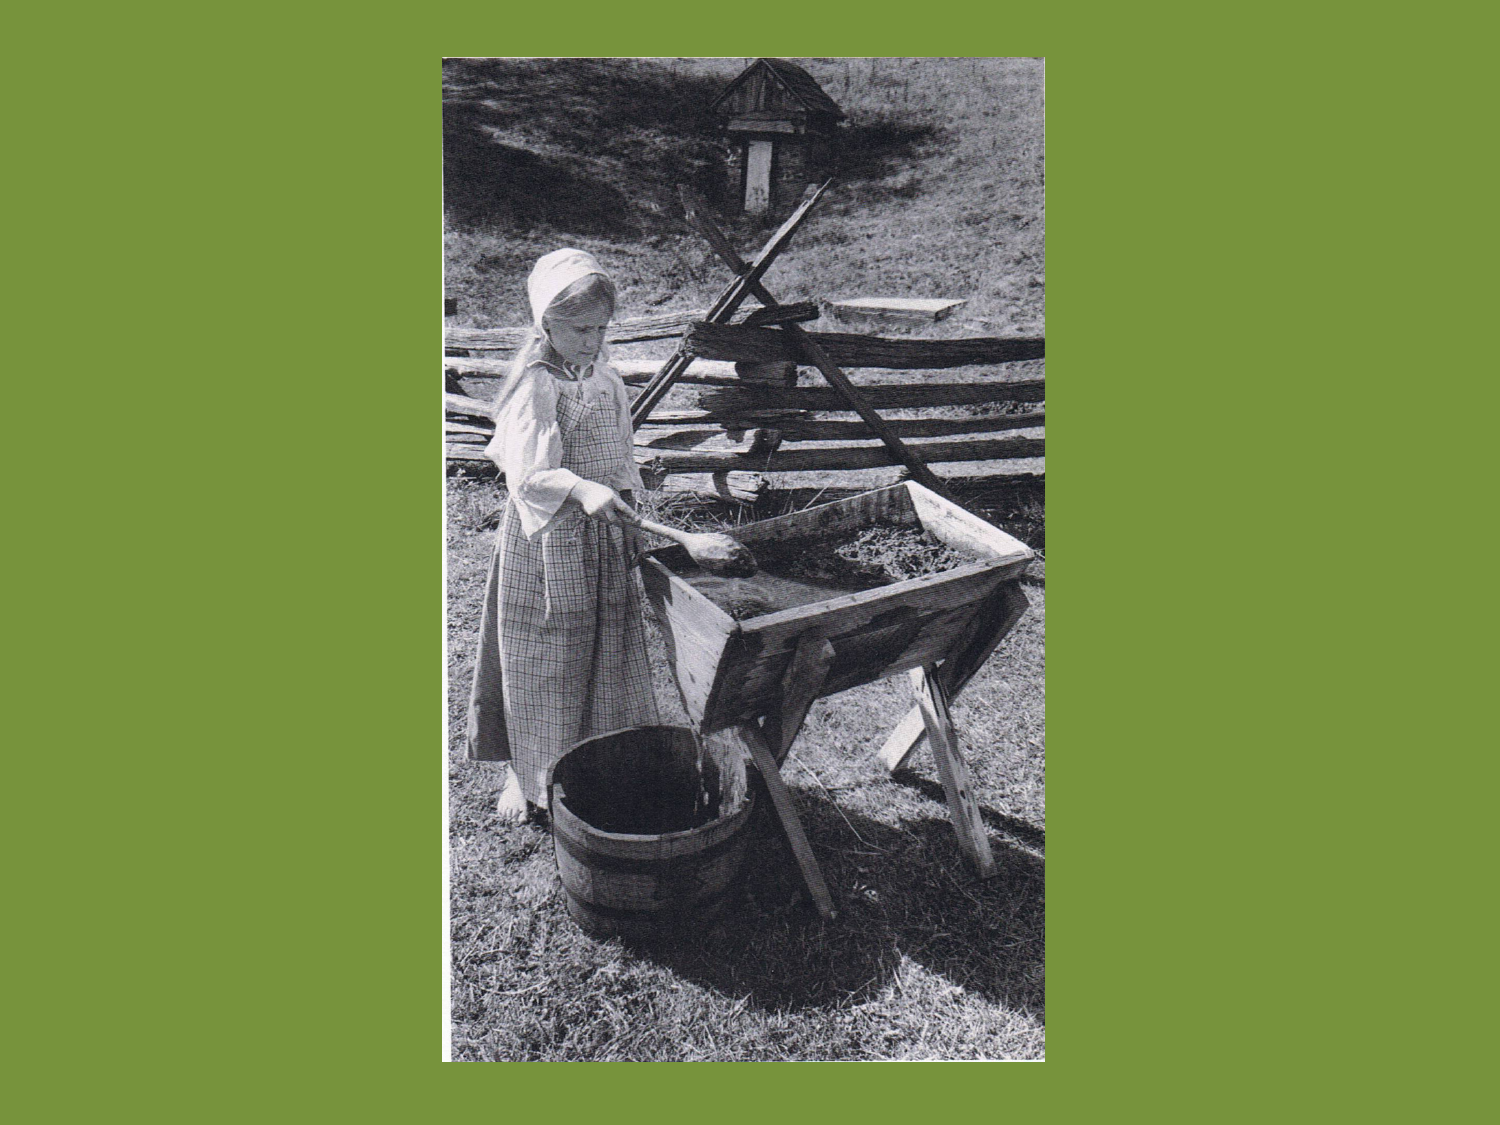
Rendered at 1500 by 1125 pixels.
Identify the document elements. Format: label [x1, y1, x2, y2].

picture [442, 57, 1045, 1062]
